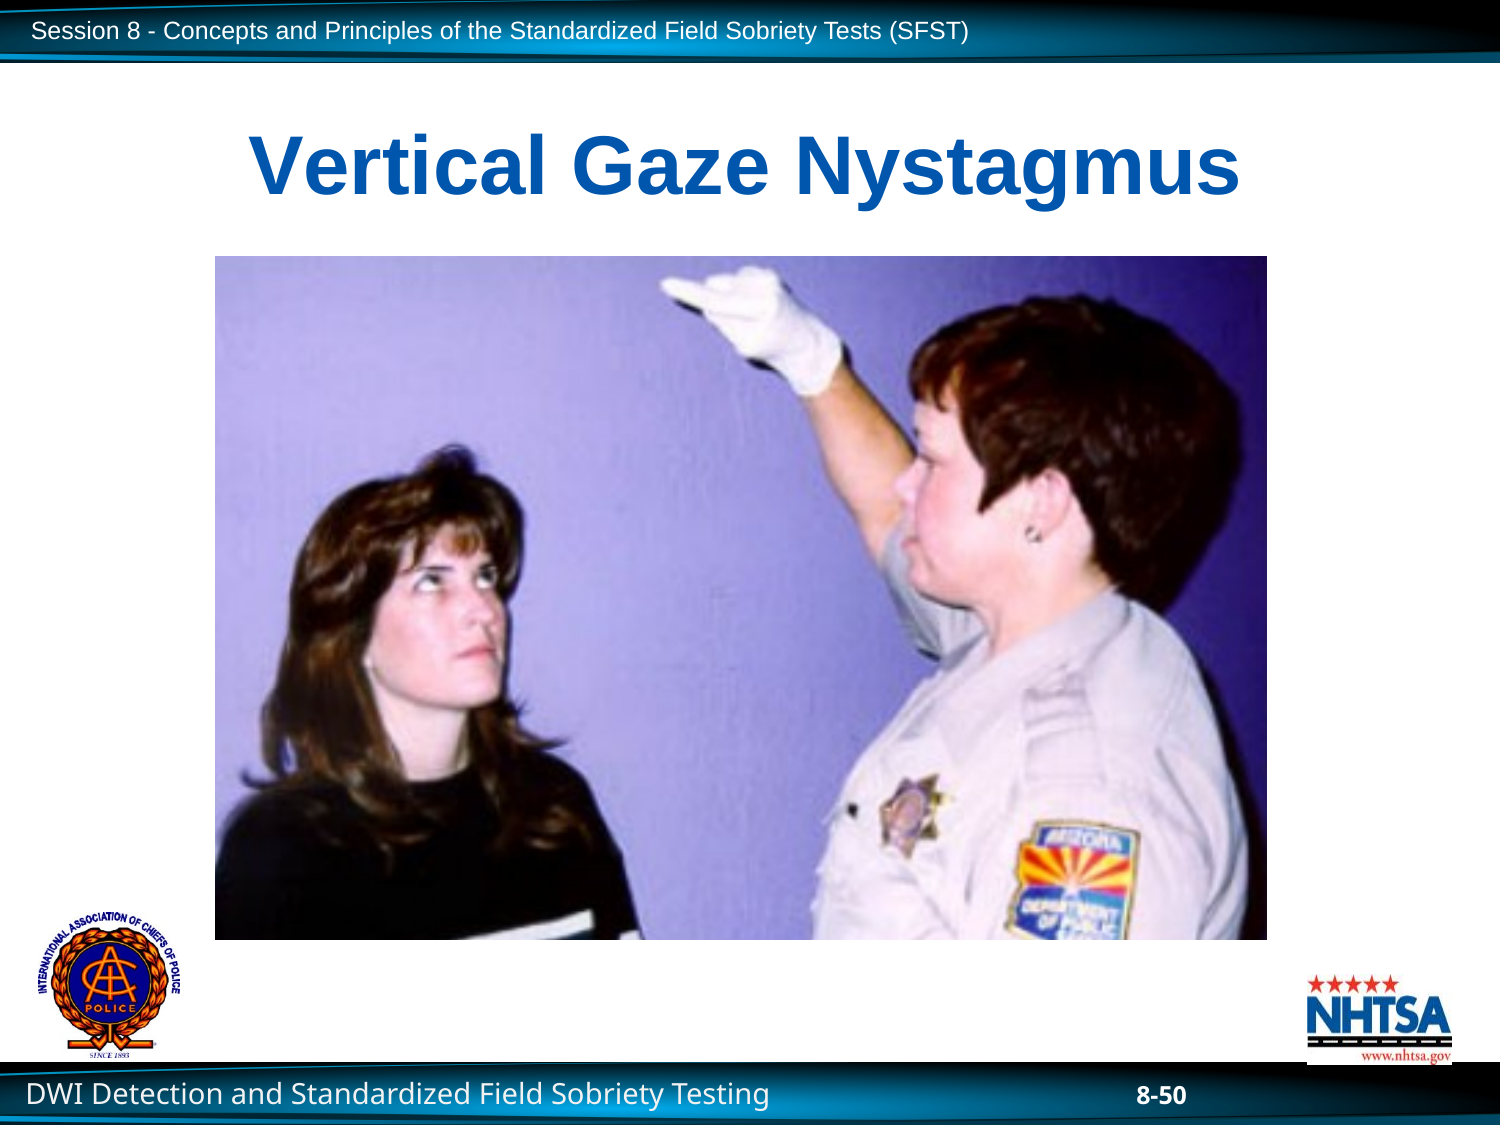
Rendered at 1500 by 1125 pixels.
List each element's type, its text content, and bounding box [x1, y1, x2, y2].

picture [215, 255, 1267, 940]
title Vertical Gaze Nystagmus [85, 111, 1406, 207]
text_box 8-50 [1121, 1067, 1471, 1125]
